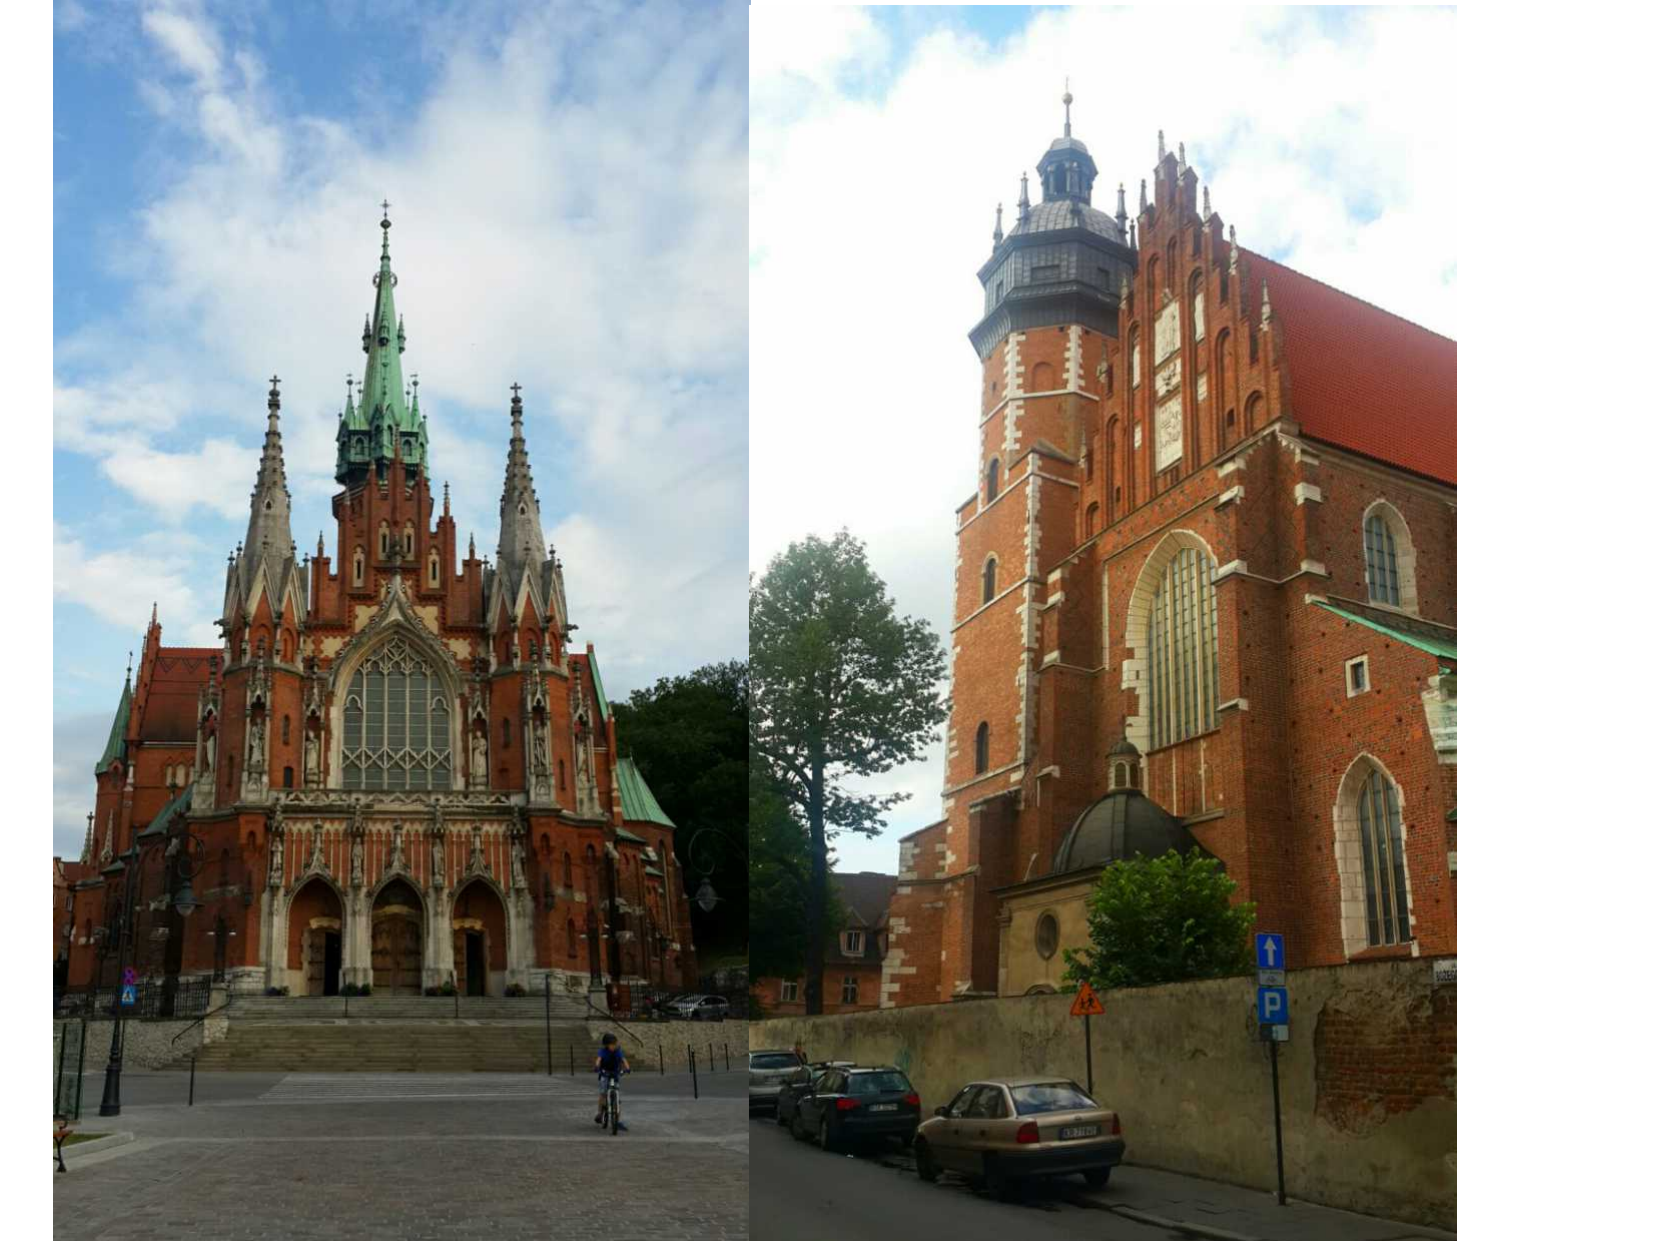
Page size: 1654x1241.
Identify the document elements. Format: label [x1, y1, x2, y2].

picture [53, 0, 1457, 1241]
